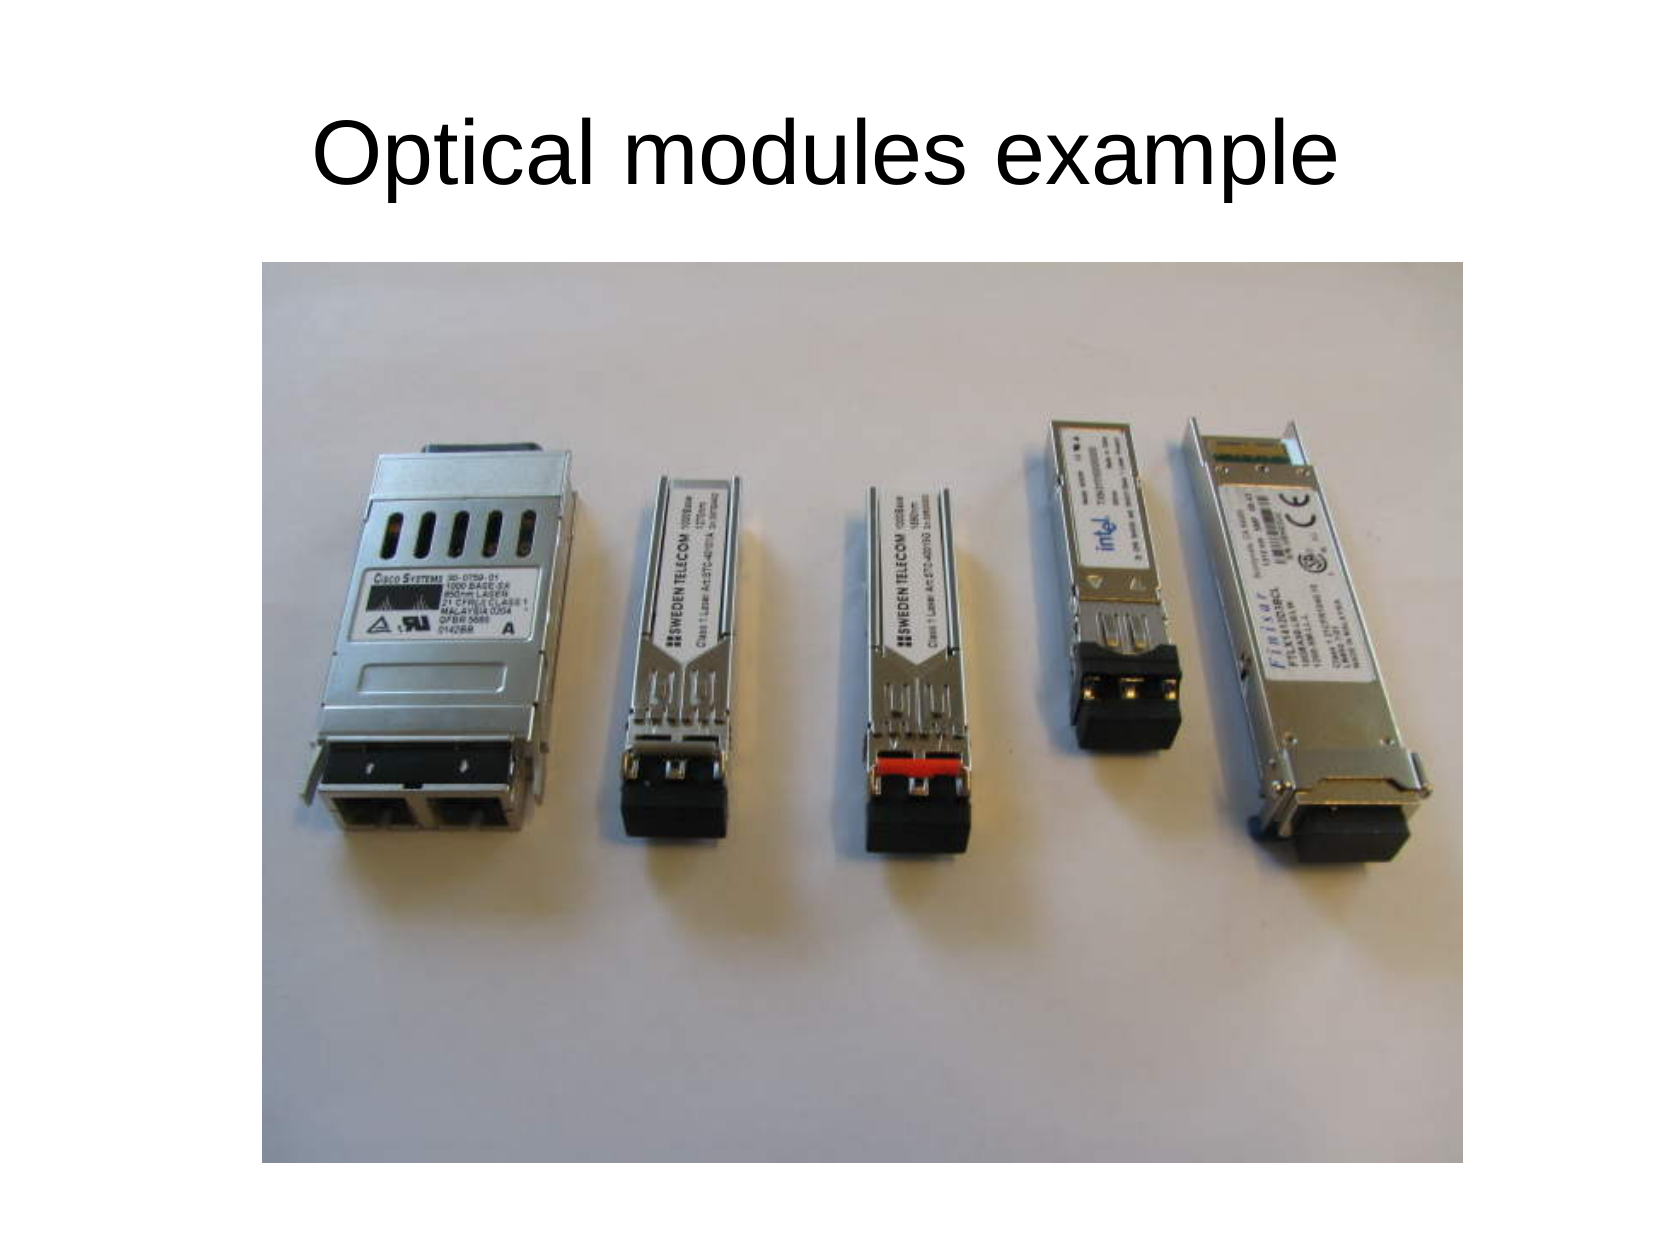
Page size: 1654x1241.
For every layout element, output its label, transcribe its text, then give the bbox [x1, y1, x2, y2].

picture [262, 262, 1463, 1163]
title Optical modules example [82, 49, 1571, 257]
